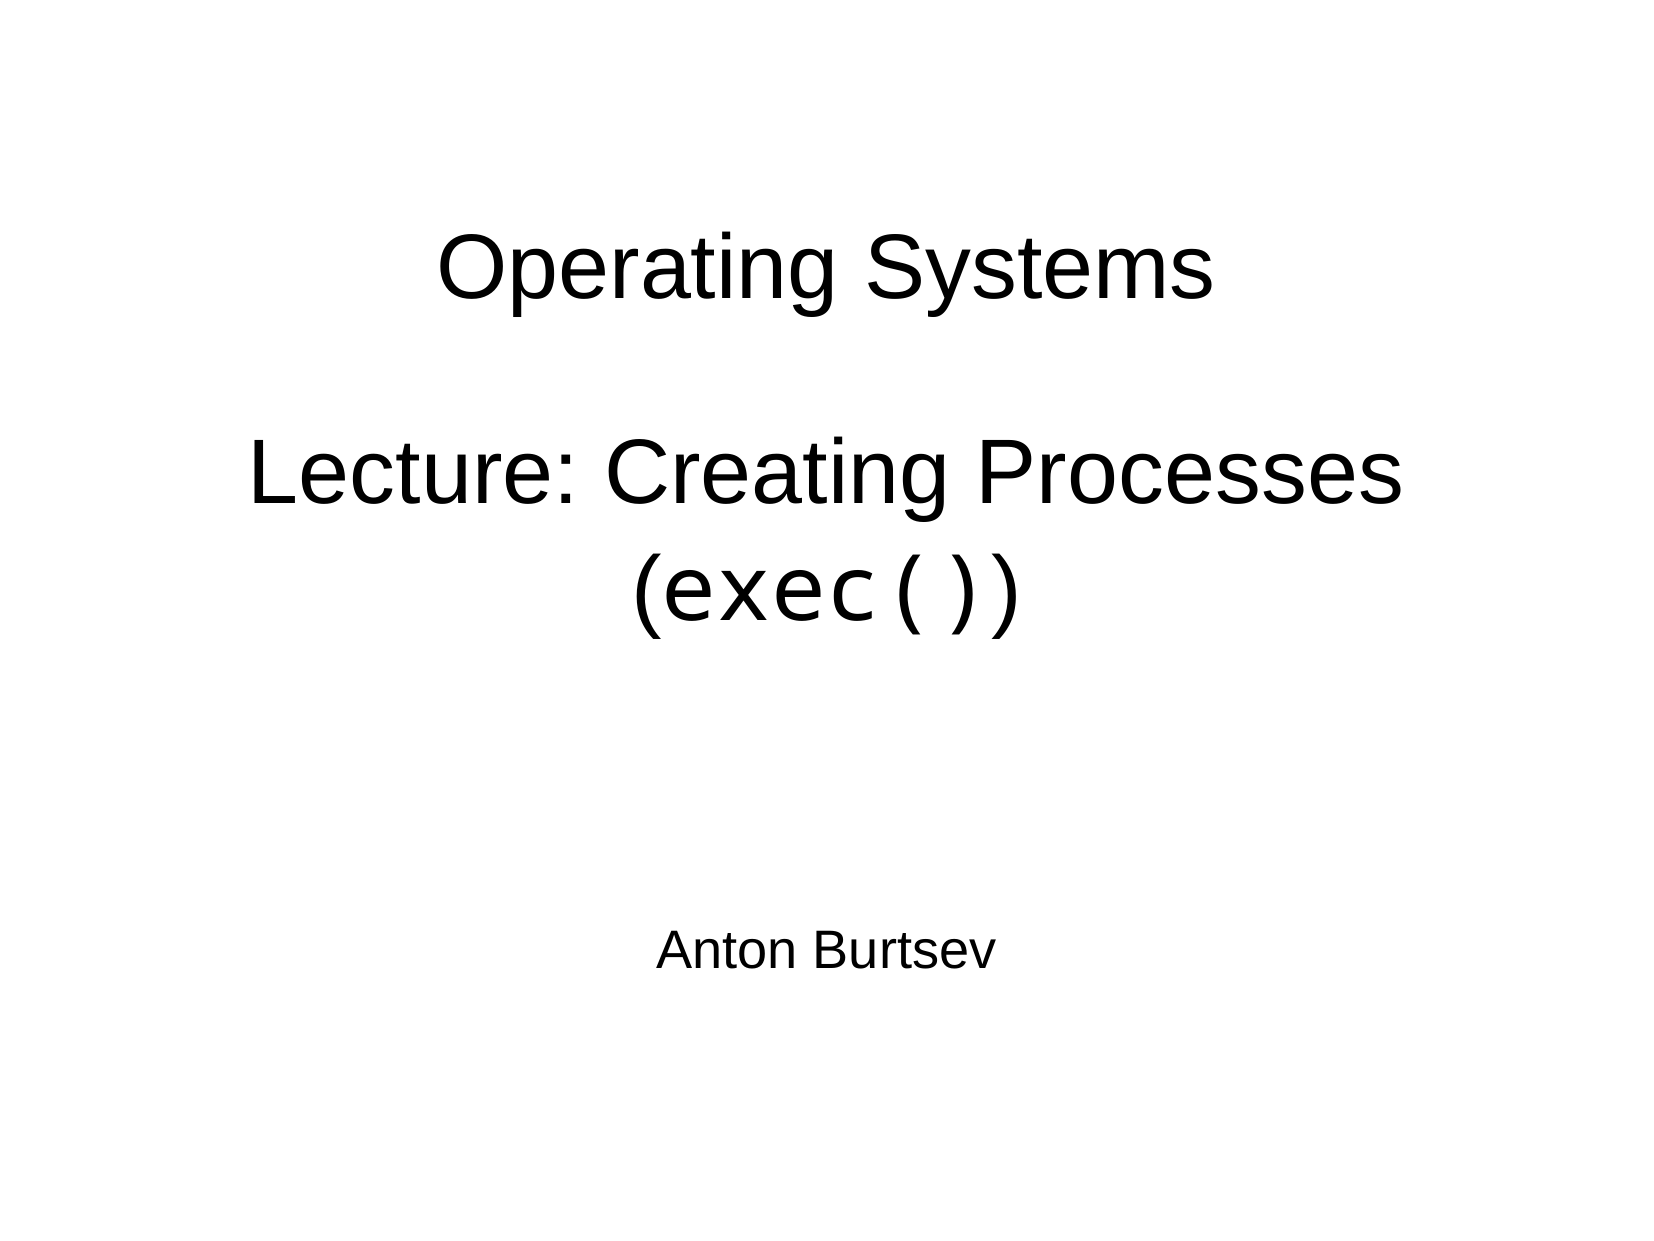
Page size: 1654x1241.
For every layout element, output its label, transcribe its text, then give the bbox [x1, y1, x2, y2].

title Operating Systems Lecture: Creating Processes (exec()) [82, 113, 1571, 637]
subtitle Anton Burtsev [82, 637, 1571, 1109]
